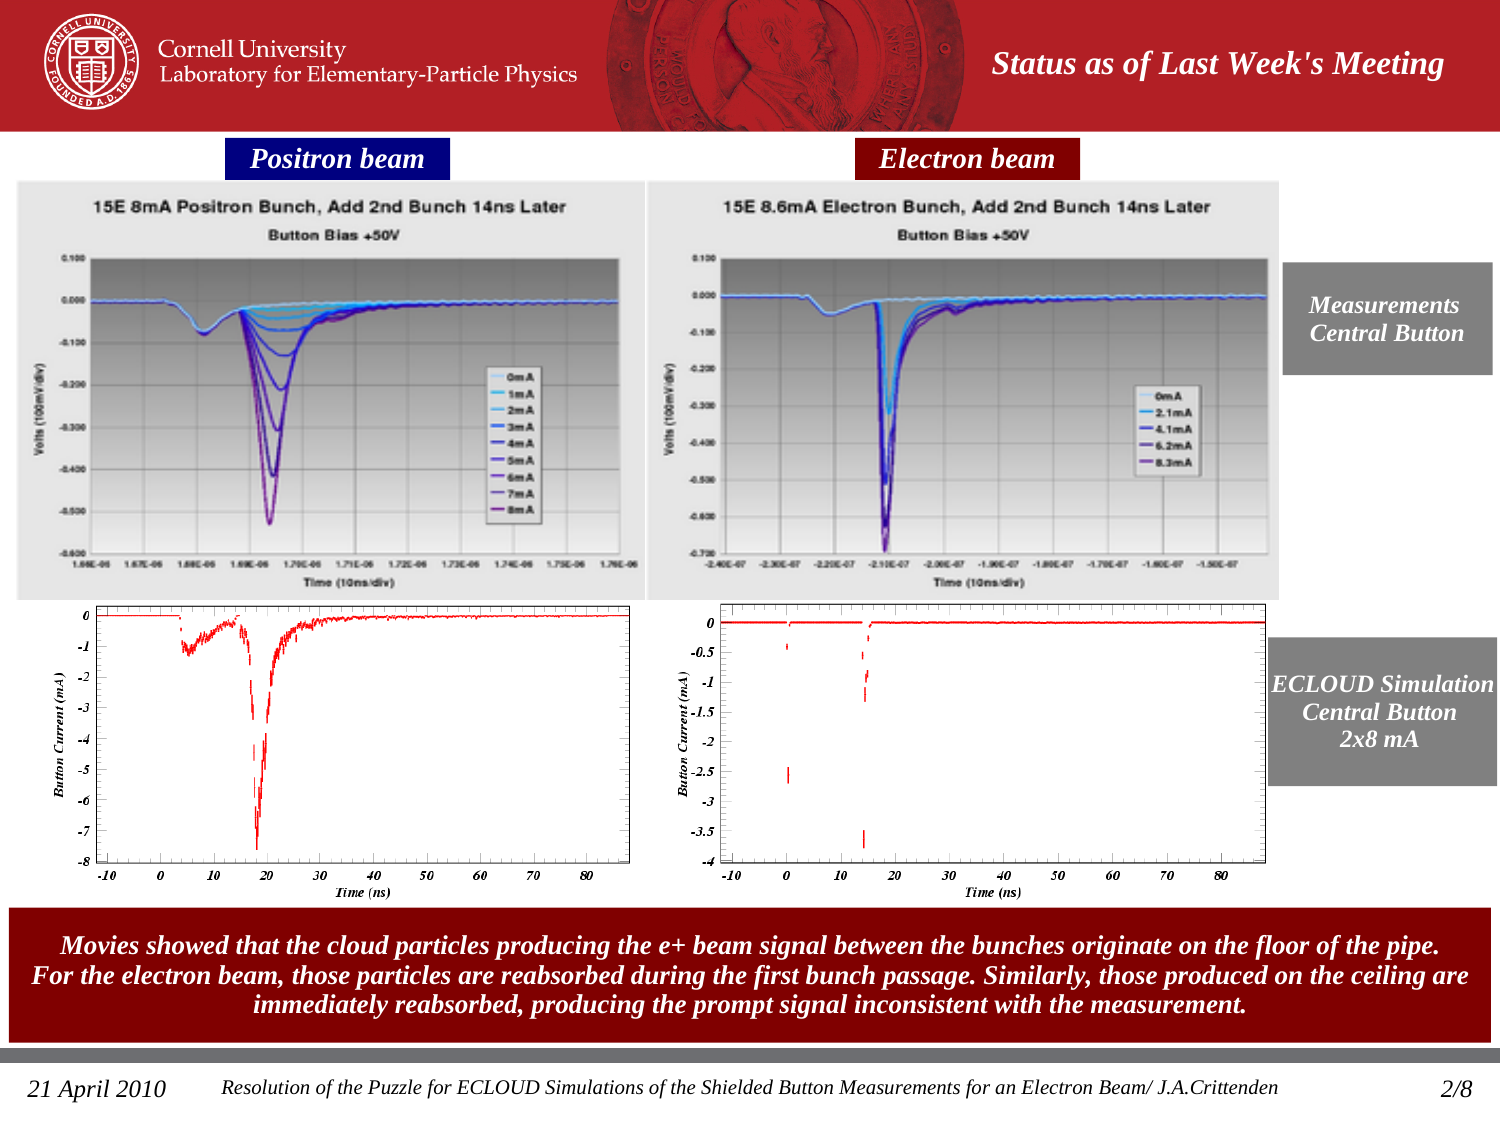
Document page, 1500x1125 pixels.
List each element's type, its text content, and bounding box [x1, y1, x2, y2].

picture [37, 602, 638, 902]
picture [0, 0, 1500, 132]
text_box ECLOUD Simulation Central Button 2x8 mA [1268, 637, 1498, 787]
text_box Movies showed that the cloud particles producing the e+ beam signal between the bunches originate on the floor of the pipe. For the electron beam, those particles are reabsorbed during the first bunch passage. Similarly, those produced on the ceiling are immediately reabsorbed, producing the prompt signal inconsistent with the measurement. [8, 907, 1491, 1043]
picture [15, 179, 1279, 601]
text_box Positron beam [225, 137, 451, 180]
text_box Status as of Last Week's Meeting [937, 37, 1500, 113]
picture [667, 602, 1268, 902]
text_box Electron beam [855, 137, 1081, 180]
text_box Measurements Central Button [1282, 262, 1493, 376]
